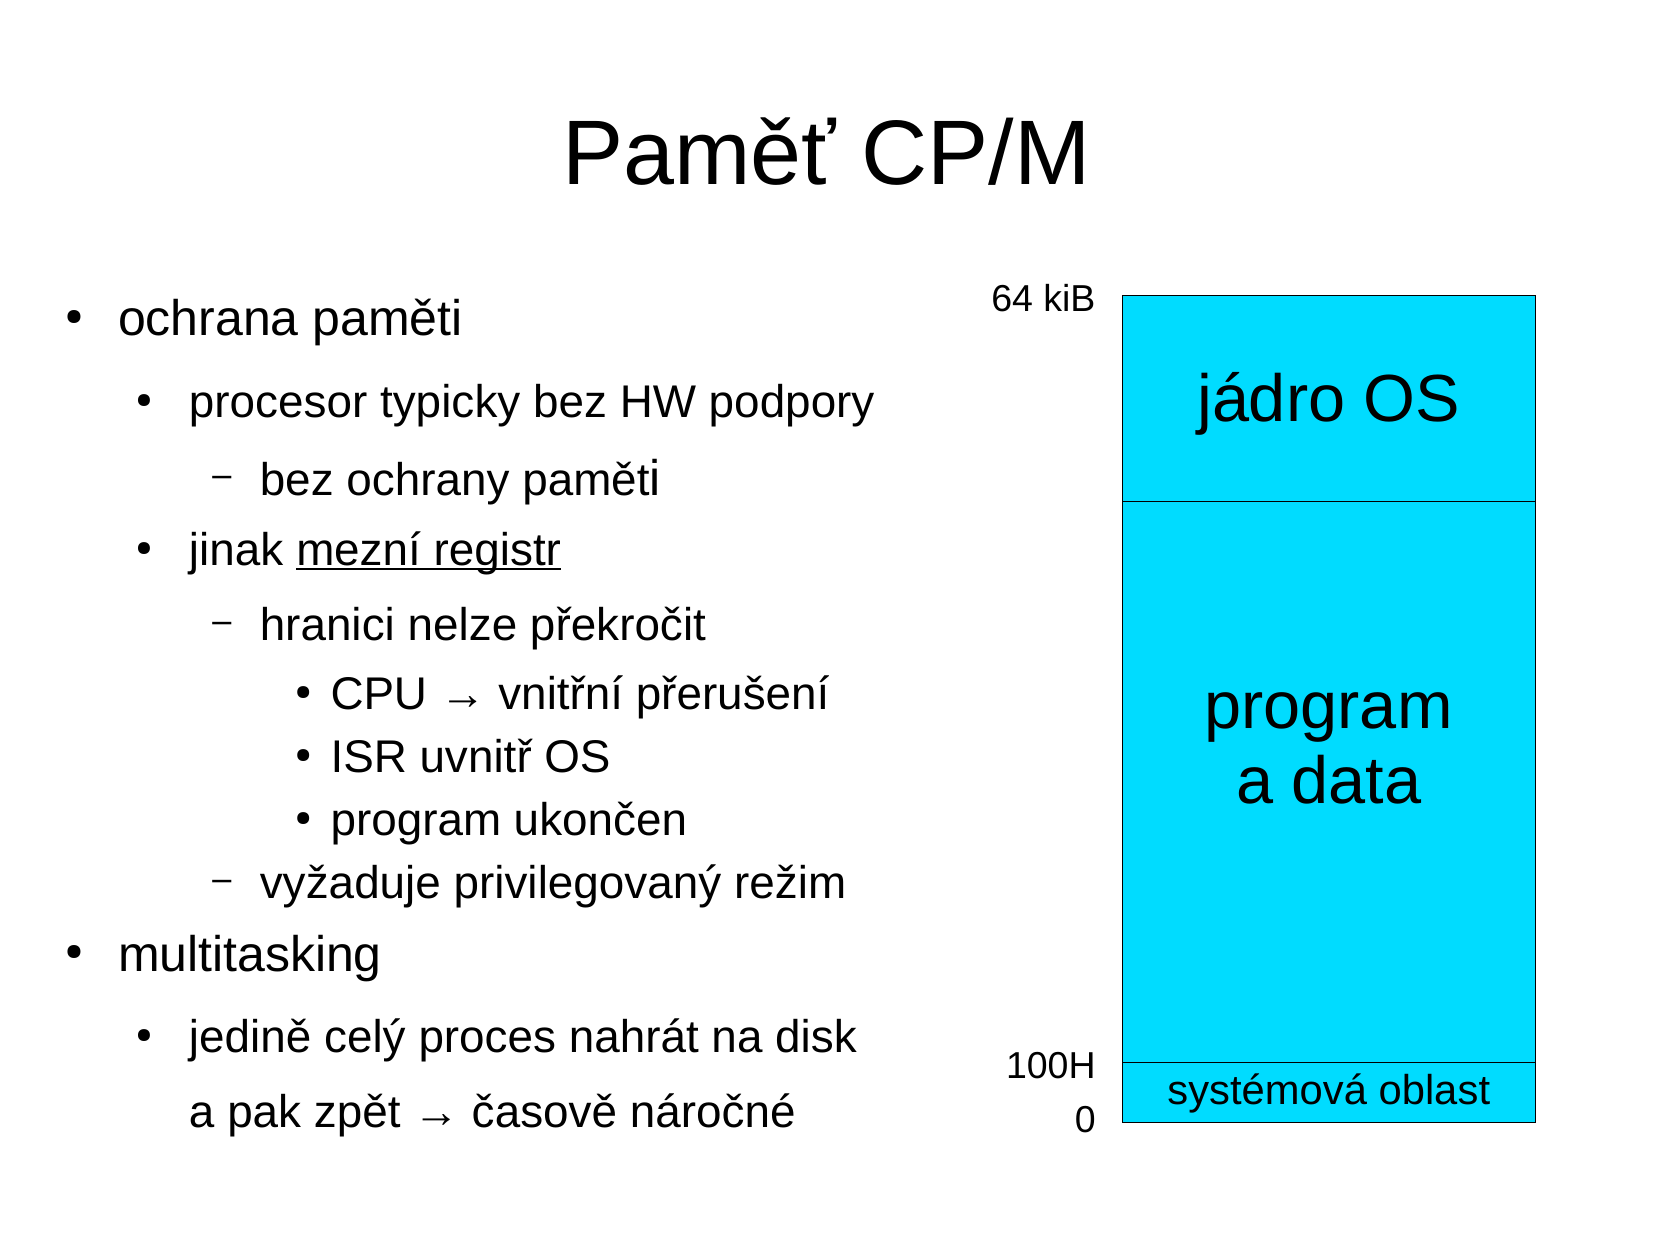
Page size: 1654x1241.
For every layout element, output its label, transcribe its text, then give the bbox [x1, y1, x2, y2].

text_box 100H [944, 1037, 1111, 1095]
text_box [1122, 1063, 1536, 1123]
text_box systémová oblast [1151, 1059, 1506, 1121]
text_box 64 kiB [944, 269, 1111, 327]
title Paměť CP/M [82, 49, 1571, 257]
text_box jádro OS [1181, 354, 1477, 444]
list ochrana paměti procesor typicky bez HW podpory bez ochrany paměti jinak mezní registr hranici nelze překročit CPU → vnitřní přerušení ISR uvnitř OS program ukončen vyžaduje privilegovaný režim multitasking jedině celý proces nahrát na disk a pak zpět → časově náročné [47, 290, 975, 1136]
text_box [1122, 502, 1536, 1062]
text_box 0 [992, 1095, 1111, 1148]
text_box [1122, 295, 1536, 501]
text_box program a data [1181, 661, 1477, 825]
